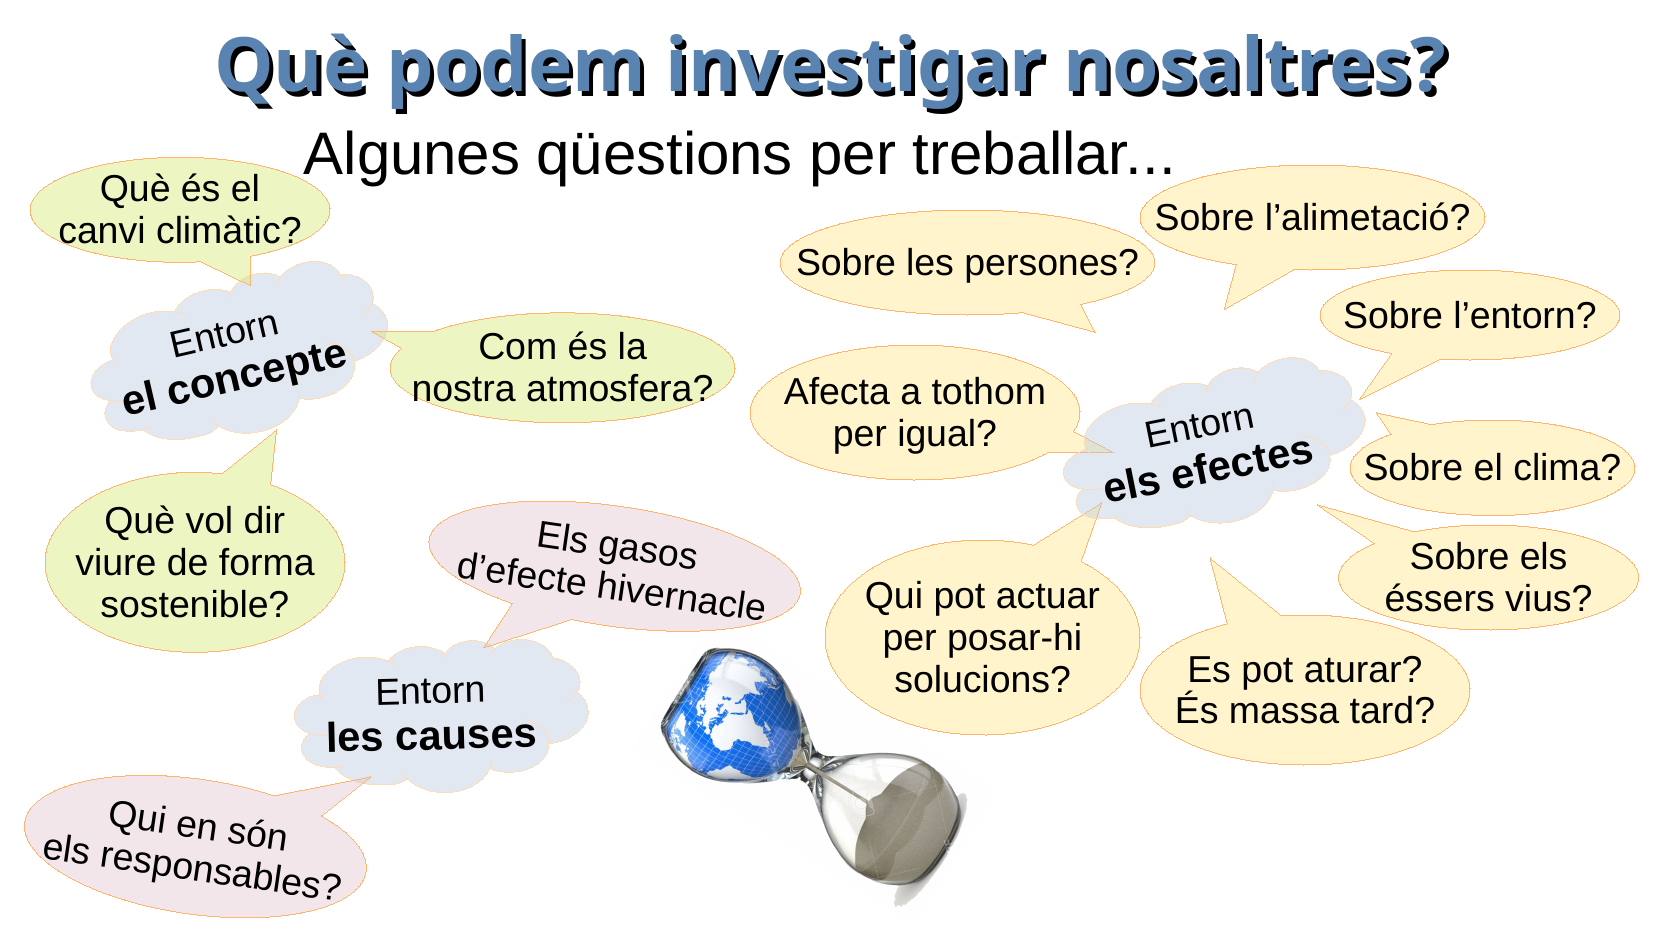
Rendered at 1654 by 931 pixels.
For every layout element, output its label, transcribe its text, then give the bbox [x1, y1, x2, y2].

text_box Sobre les persones? [780, 210, 1155, 333]
text_box Sobre els éssers vius? [1317, 504, 1639, 631]
text_box Sobre el clima? [1350, 412, 1636, 516]
text_box Què vol dir viure de forma sostenible? [45, 429, 346, 653]
text_box Què és el canvi climàtic? [30, 157, 331, 286]
text_box Entorn les causes [294, 639, 589, 793]
text_box Sobre l’alimetació? [1140, 165, 1486, 310]
text_box Es pot aturar? És massa tard? [1140, 557, 1471, 766]
text_box Qui en són els responsables? [24, 775, 371, 918]
list Algunes qüestions per treballar... [240, 120, 1418, 188]
text_box Afecta a tothom per igual? [750, 345, 1085, 481]
title Què podem investigar nosaltres? [86, 0, 1576, 141]
text_box Qui pot actuar per posar-hi solucions? [825, 515, 1141, 736]
text_box Entorn el concepte [90, 261, 388, 440]
picture [632, 628, 997, 924]
text_box Entorn els efectes [1063, 357, 1366, 528]
text_box Com és la nostra atmosfera? [371, 312, 736, 423]
text_box Els gasos d’efecte hivernacle [428, 501, 801, 648]
text_box Sobre l’entorn? [1320, 270, 1620, 400]
